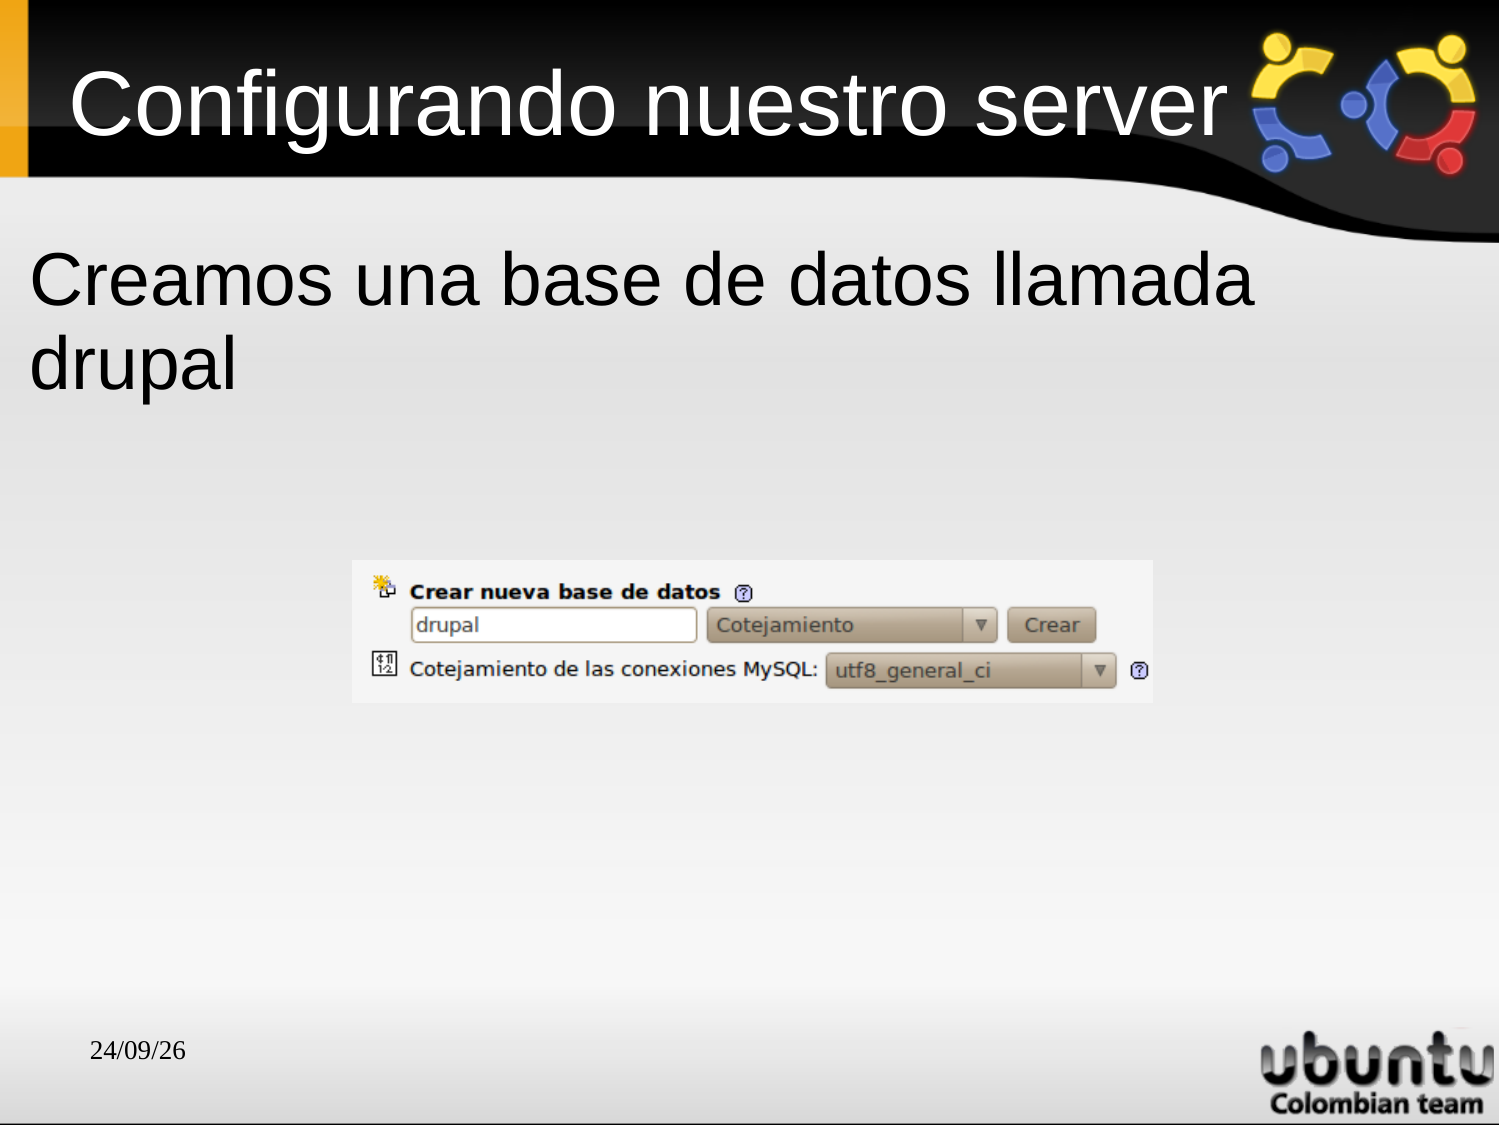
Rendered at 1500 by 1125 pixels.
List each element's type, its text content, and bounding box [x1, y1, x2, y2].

title Configurando nuestro server [59, 29, 1241, 178]
picture [0, 0, 1499, 1125]
title Creamos una base de datos llamada drupal [29, 237, 1305, 490]
